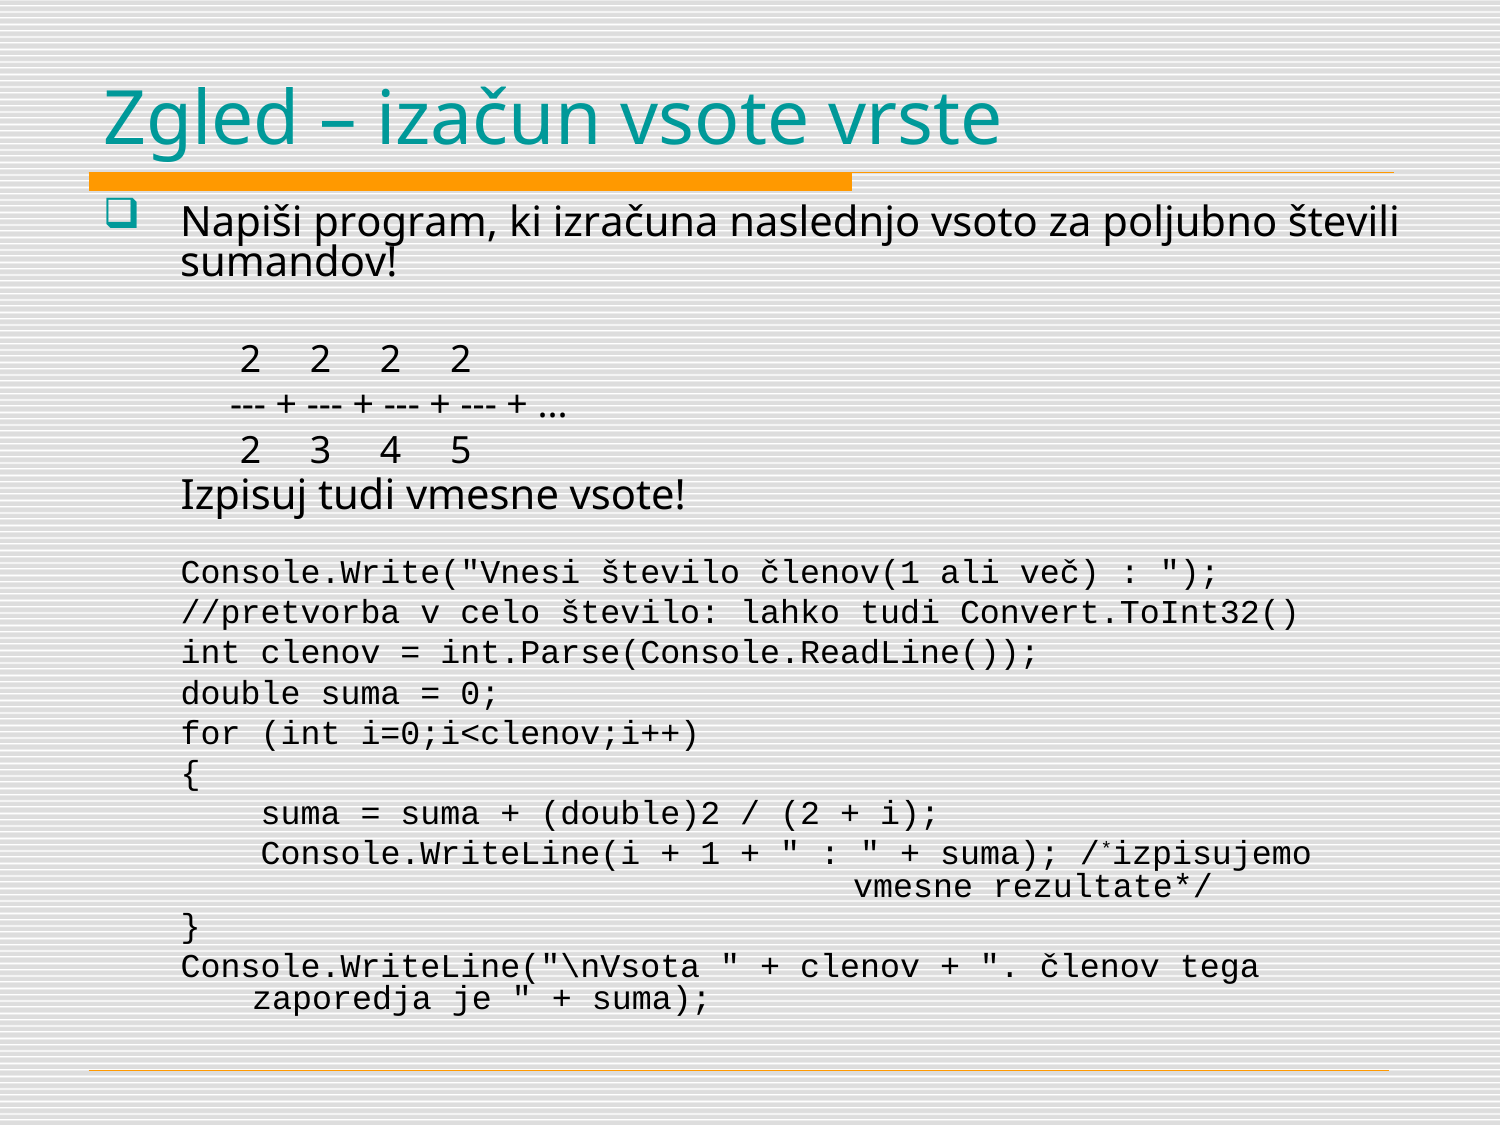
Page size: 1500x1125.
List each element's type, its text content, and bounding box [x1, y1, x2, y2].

picture [0, 0, 1500, 1125]
list Napiši program, ki izračuna naslednjo vsoto za poljubno števili sumandov! 2 2 2 2 --- + --- + --- + --- + ... 2 3 4 5 Izpisuj tudi vmesne vsote! Console.Write("Vnesi število členov(1 ali več) : "); //pretvorba v celo število: lahko tudi Convert.ToInt32() int clenov = int.Parse(Console.ReadLine()); double suma = 0; for (int i=0;i<clenov;i++) { suma = suma + (double)2 / (2 + i); Console.WriteLine(i + 1 + " : " + suma); /*izpisujemo vmesne rezultate*/ } Console.WriteLine("\nVsota " + clenov + ". členov tega zaporedja je " + suma); [88, 196, 1471, 1059]
title Zgled – izačun vsote vrste [88, 54, 1401, 167]
